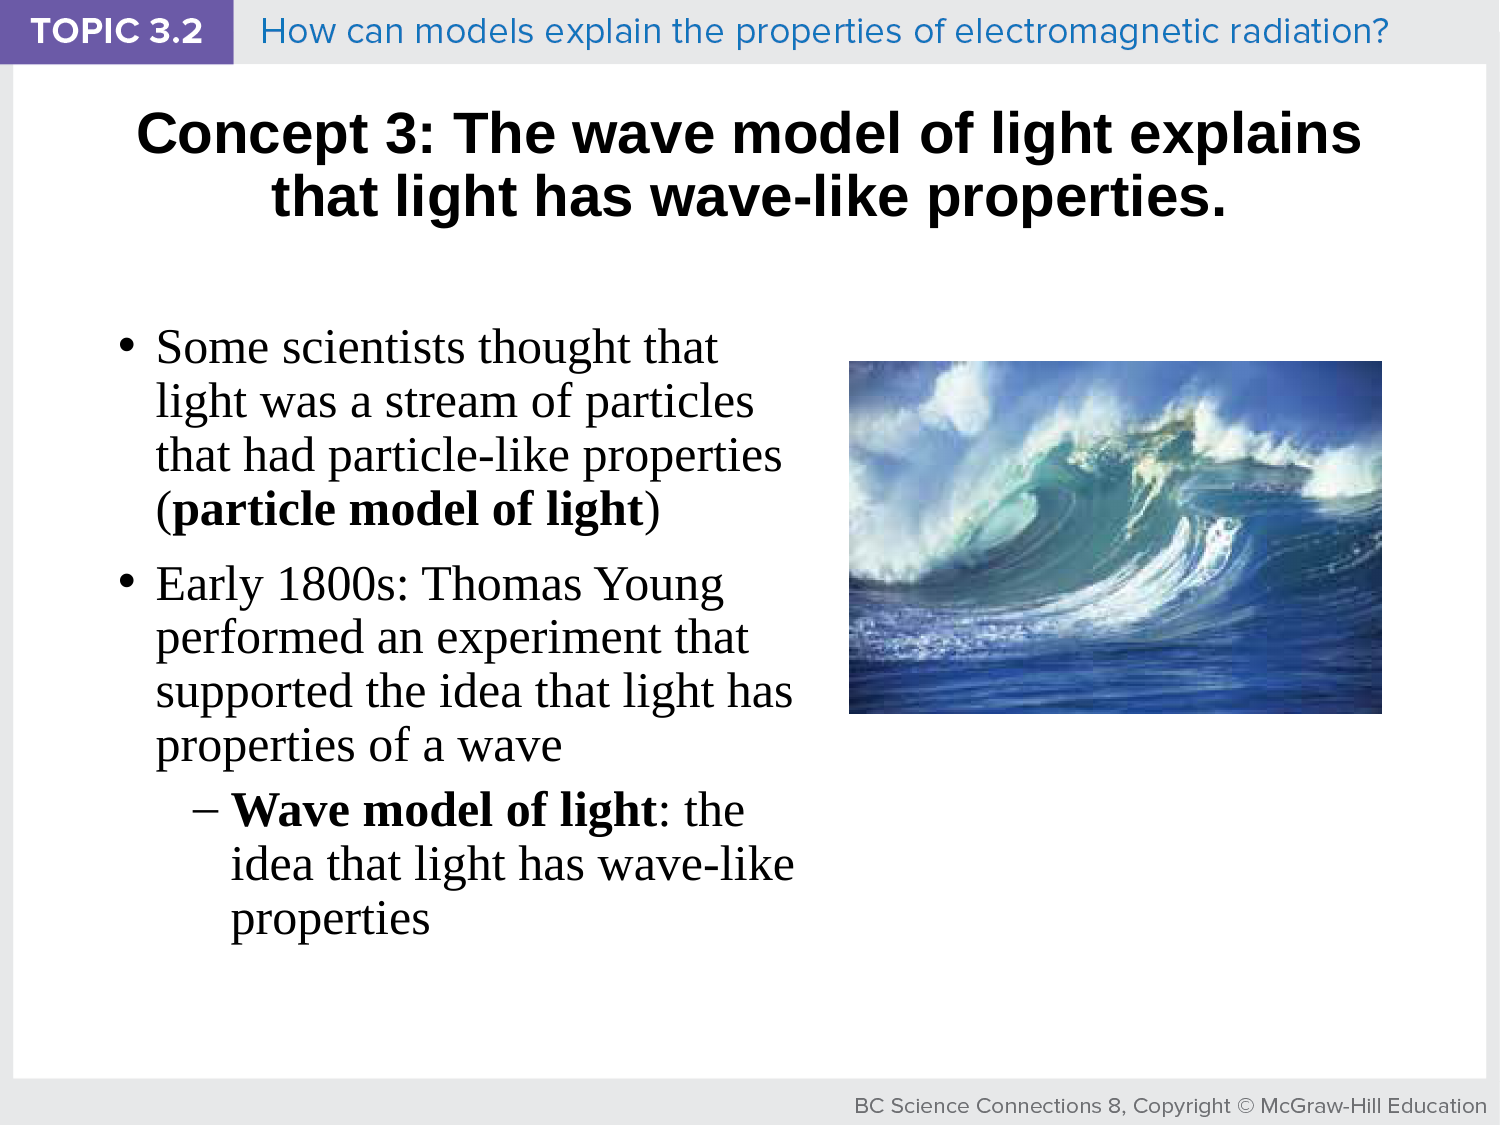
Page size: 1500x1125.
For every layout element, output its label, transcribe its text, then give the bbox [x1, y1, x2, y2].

list Some scientists thought that light was a stream of particles that had particle-like properties (particle model of light) Early 1800s: Thomas Young performed an experiment that supported the idea that light has properties of a wave Wave model of light: the idea that light has wave-like properties [103, 312, 822, 1014]
picture [0, 0, 1500, 1082]
title Concept 3: The wave model of light explains that light has wave-like properties. [103, 76, 1397, 257]
